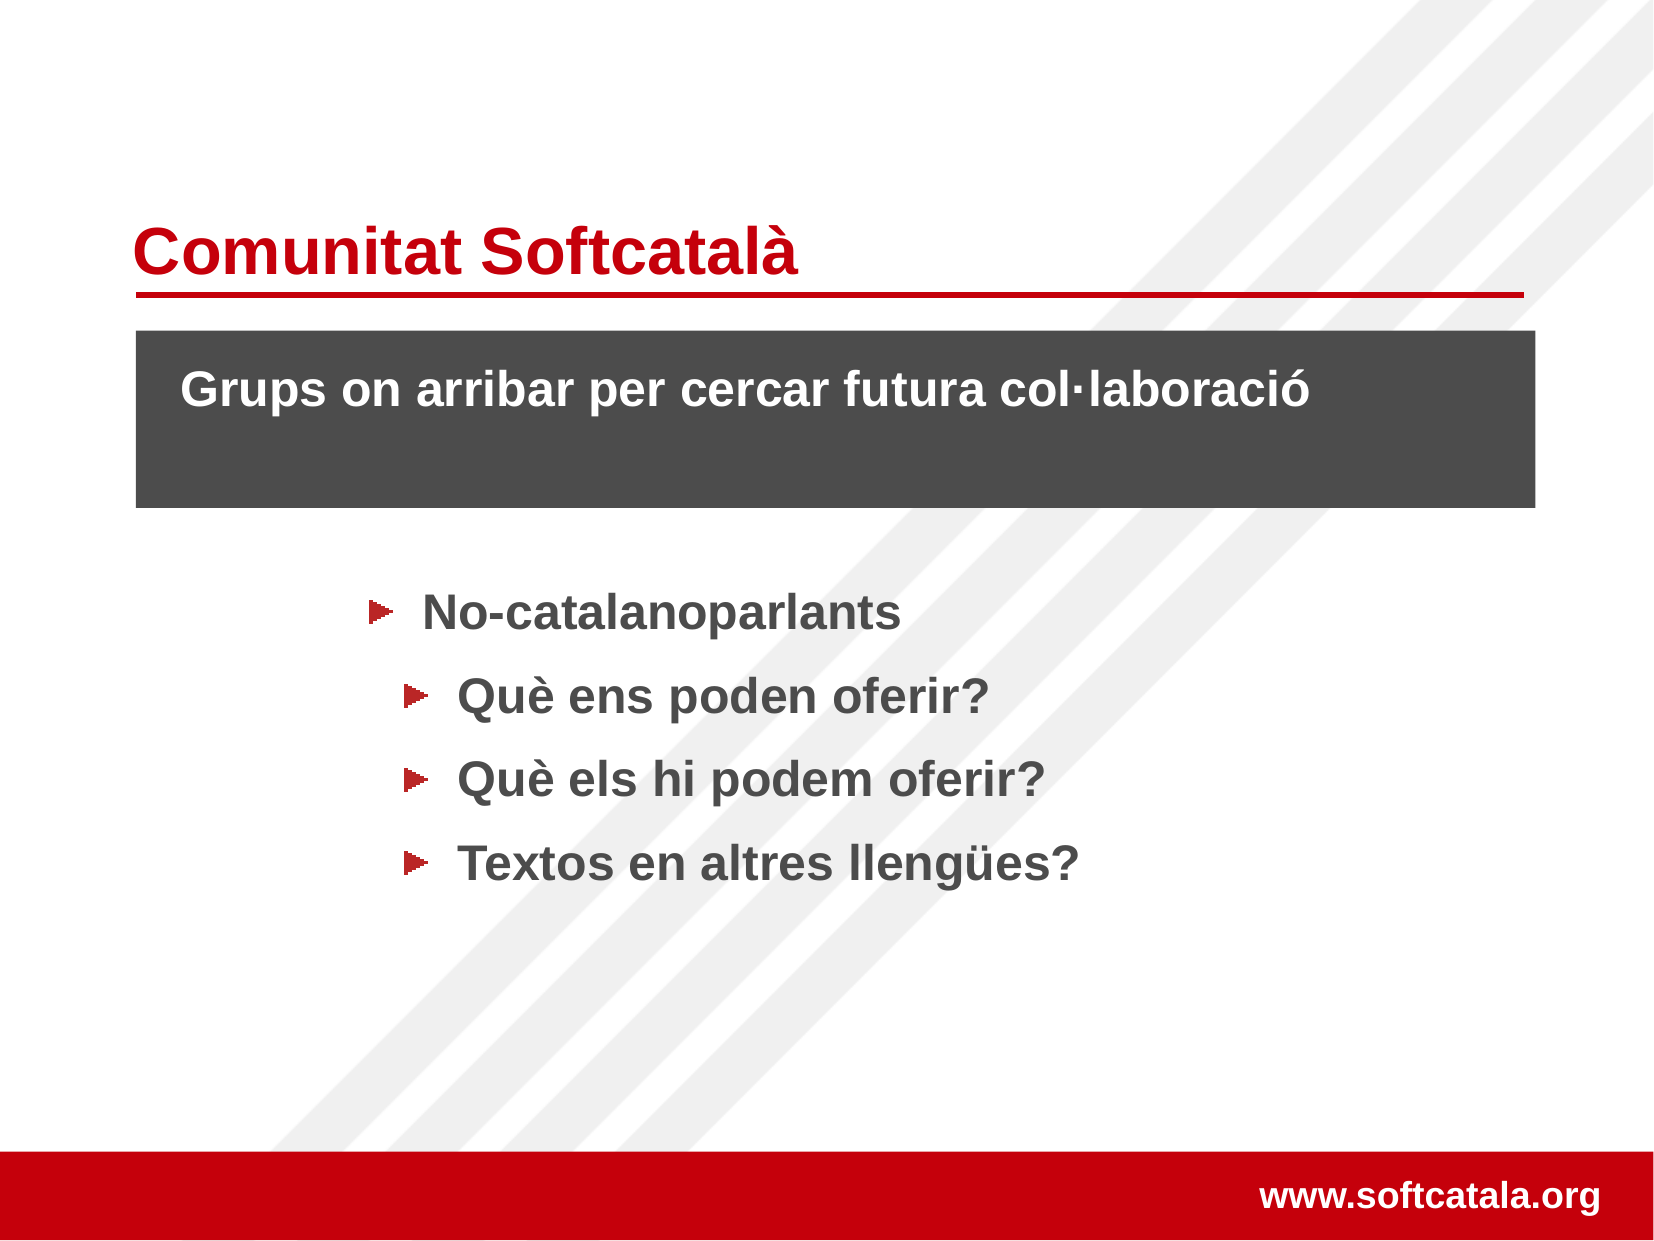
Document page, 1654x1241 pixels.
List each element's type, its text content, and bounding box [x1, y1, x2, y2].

text_box [135, 330, 1536, 508]
picture [0, 0, 1654, 1151]
text_box No-catalanoparlants Què ens poden oferir? Què els hi podem oferir? Textos en altres llengües? [118, 549, 1536, 871]
text_box Grups on arribar per cercar futura col·laboració [165, 354, 1506, 549]
text_box Comunitat Softcatalà [118, 206, 1501, 297]
text_box www.softcatala.org [0, 1151, 1654, 1241]
